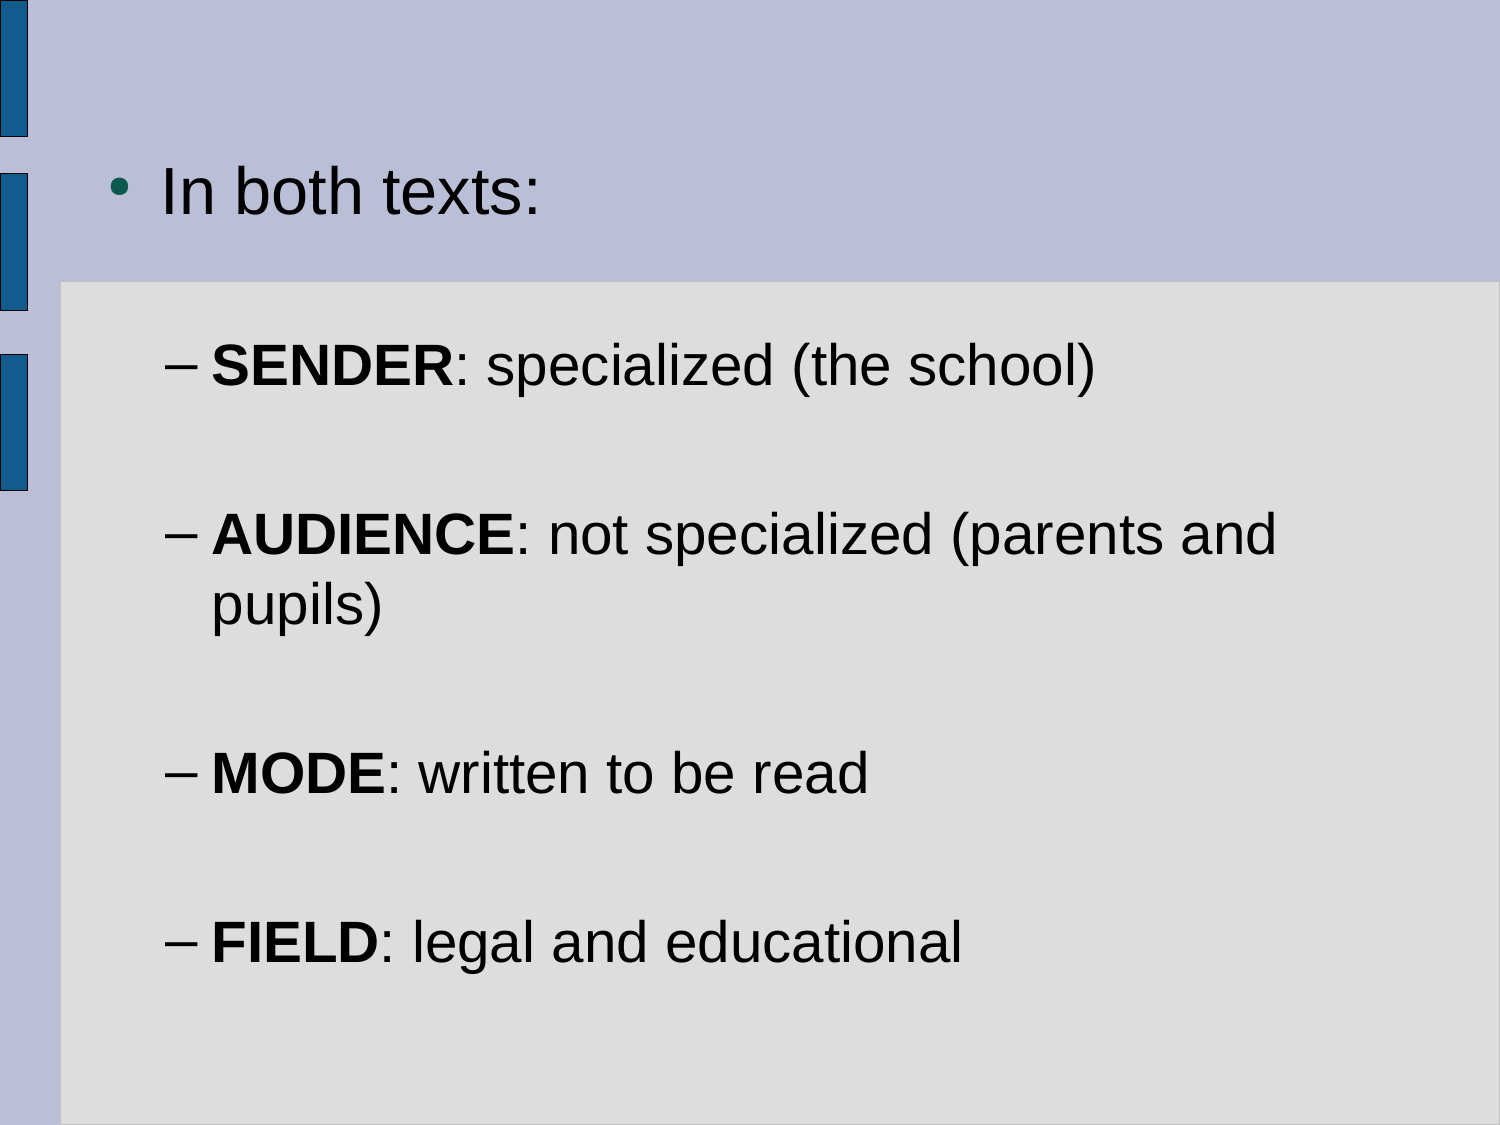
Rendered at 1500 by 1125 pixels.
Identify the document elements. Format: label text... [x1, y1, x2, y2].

list In both texts: SENDER: specialized (the school) AUDIENCE: not specialized (parents and pupils) MODE: written to be read FIELD: legal and educational [75, 140, 1426, 1079]
